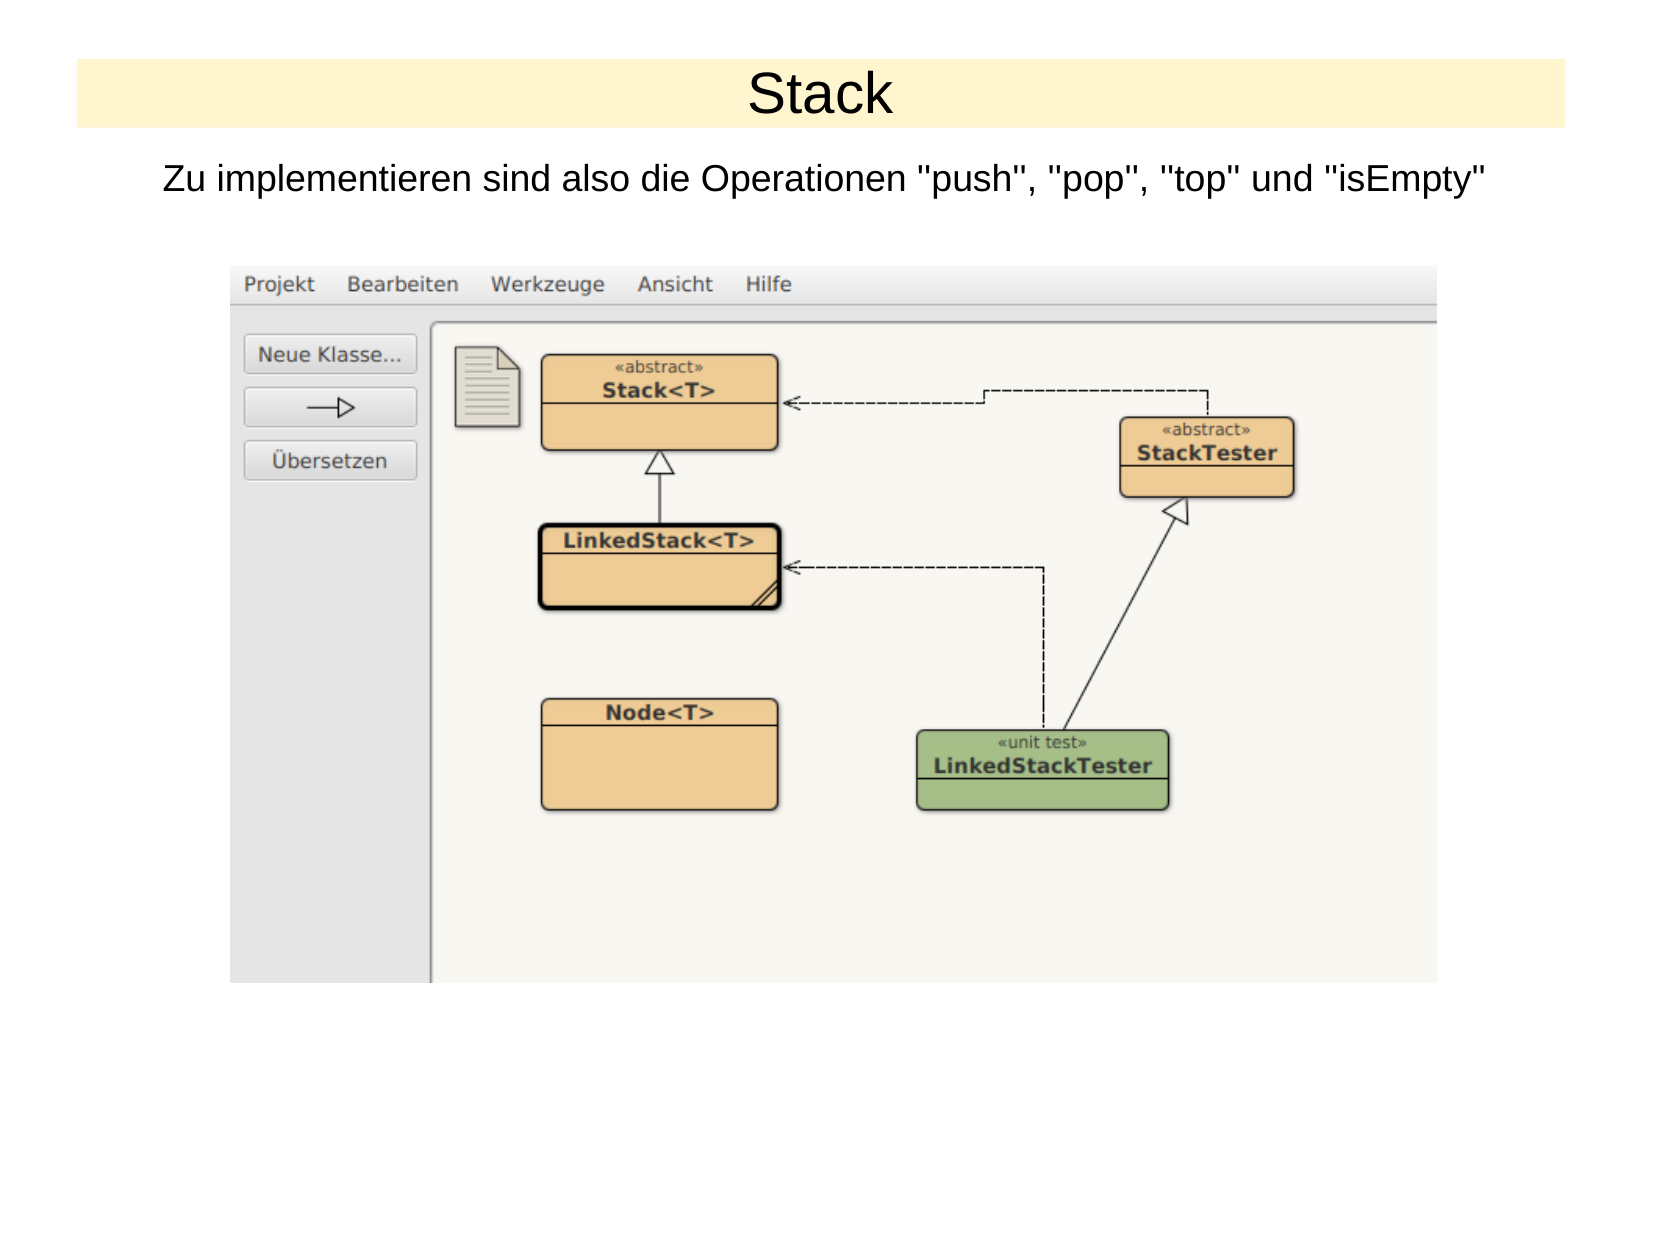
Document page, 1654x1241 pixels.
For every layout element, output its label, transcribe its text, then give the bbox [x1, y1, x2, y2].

picture [230, 265, 1437, 983]
text_box Zu implementieren sind also die Operationen ''push'', ''pop'', ''top'' und ''isEmpty'' [147, 149, 1502, 207]
title Stack [76, 59, 1565, 128]
